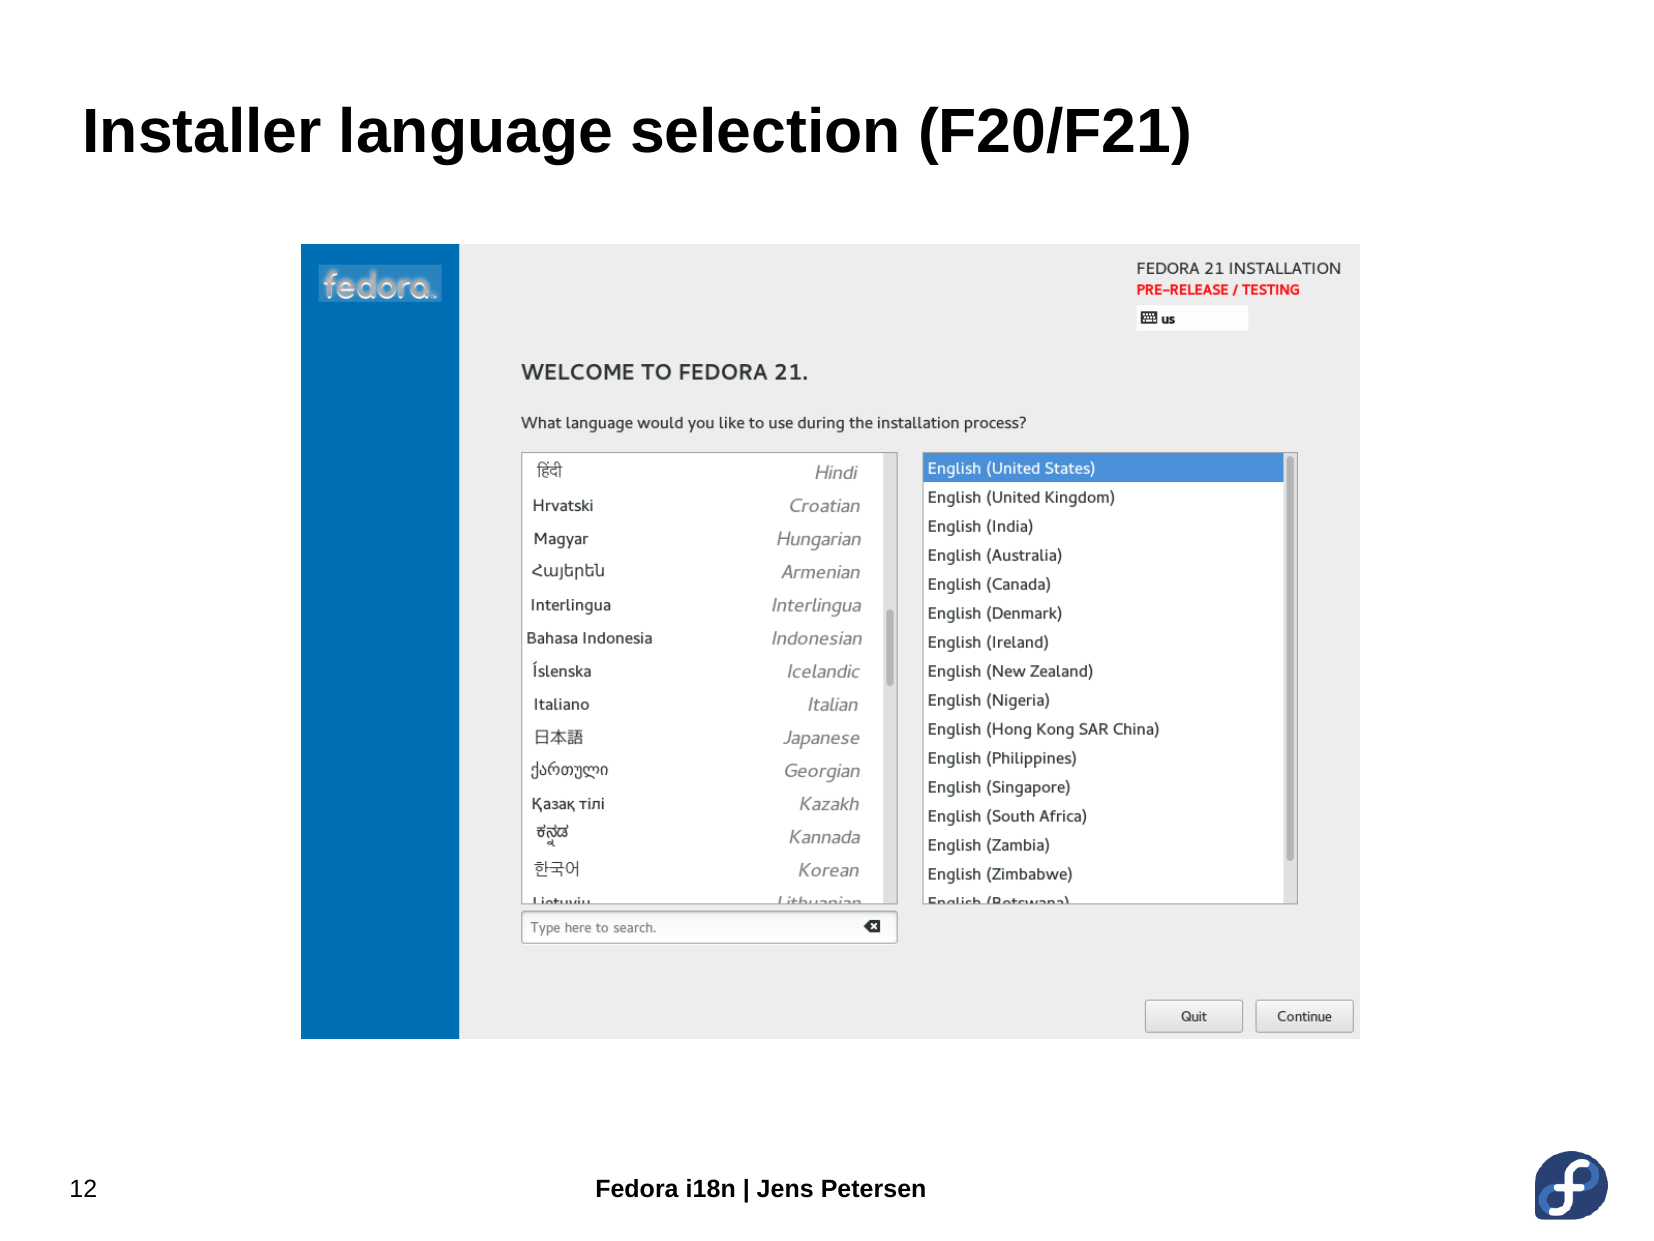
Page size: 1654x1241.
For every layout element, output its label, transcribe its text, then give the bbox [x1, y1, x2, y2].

picture [301, 244, 1360, 1039]
title Installer language selection (F20/F21) [82, 37, 1571, 226]
picture [1529, 1146, 1613, 1224]
